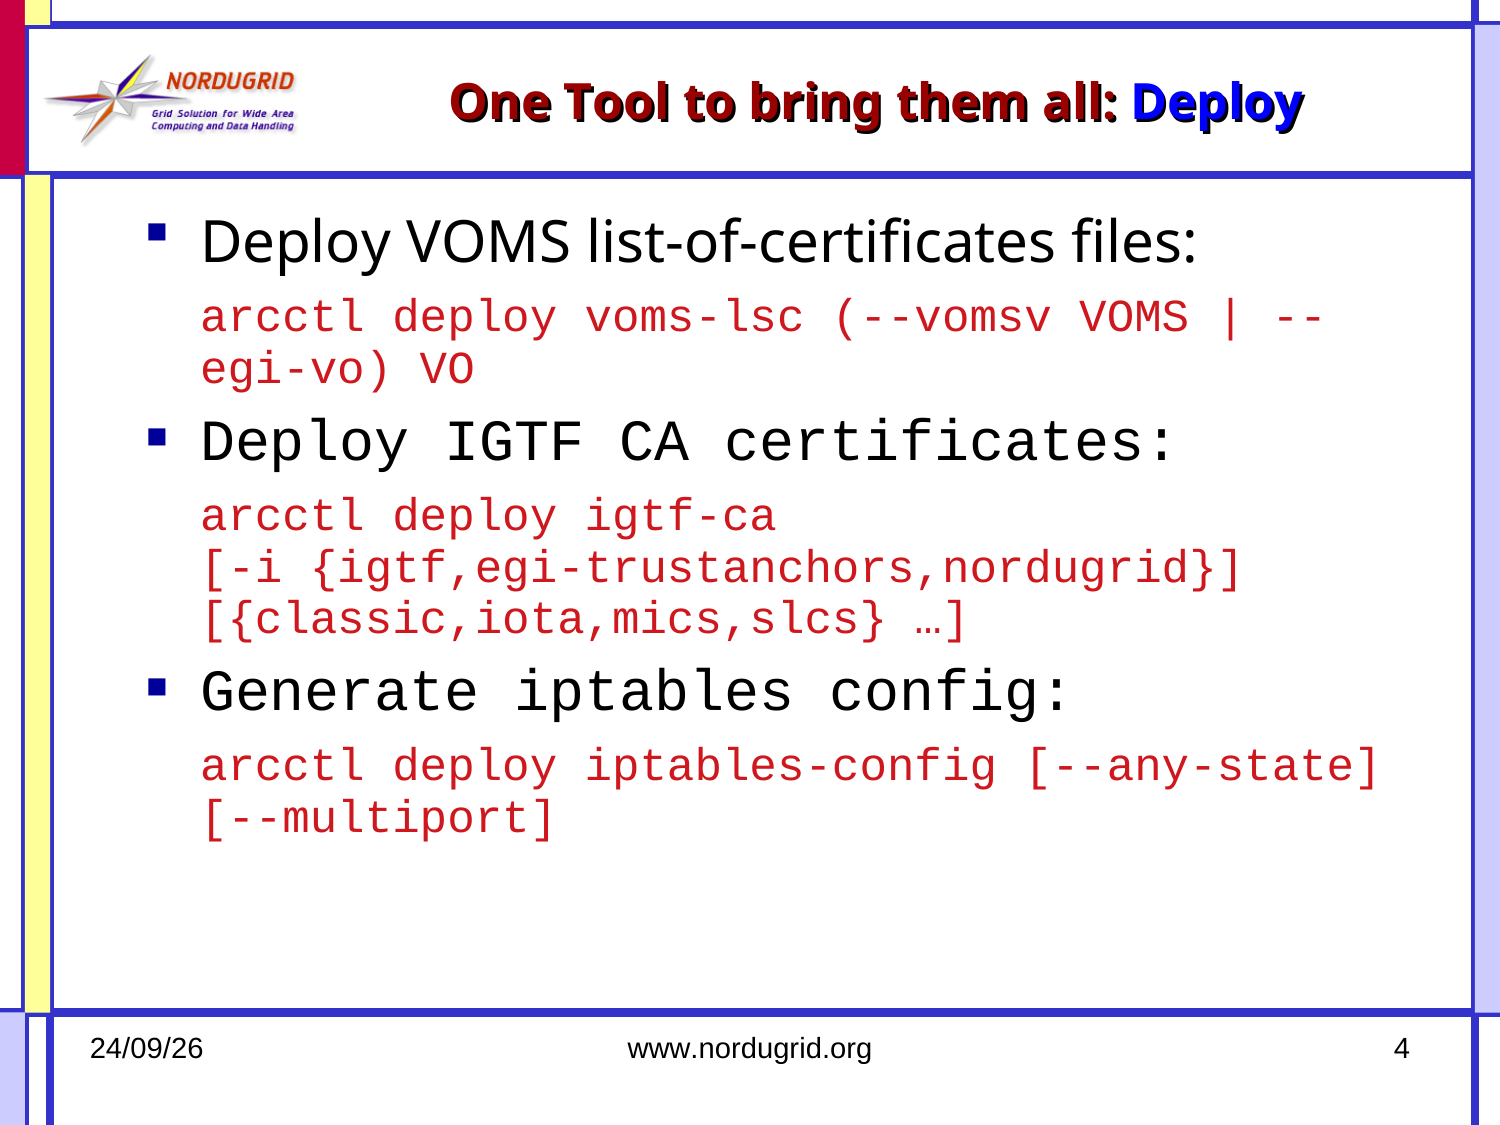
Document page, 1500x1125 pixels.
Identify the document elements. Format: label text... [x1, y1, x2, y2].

picture [40, 49, 301, 148]
title One Tool to bring them all: Deploy [324, 17, 1428, 183]
list Deploy VOMS list-of-certificates files: arcctl deploy voms-lsc (--vomsv VOMS | --egi-vo) VO Deploy IGTF CA certificates: arcctl deploy igtf-ca [-i {igtf,egi-trustanchors,nordugrid}] [{classic,iota,mics,slcs} …] Generate iptables config: arcctl deploy iptables-config [--any-state] [--multiport] [87, 200, 1426, 853]
